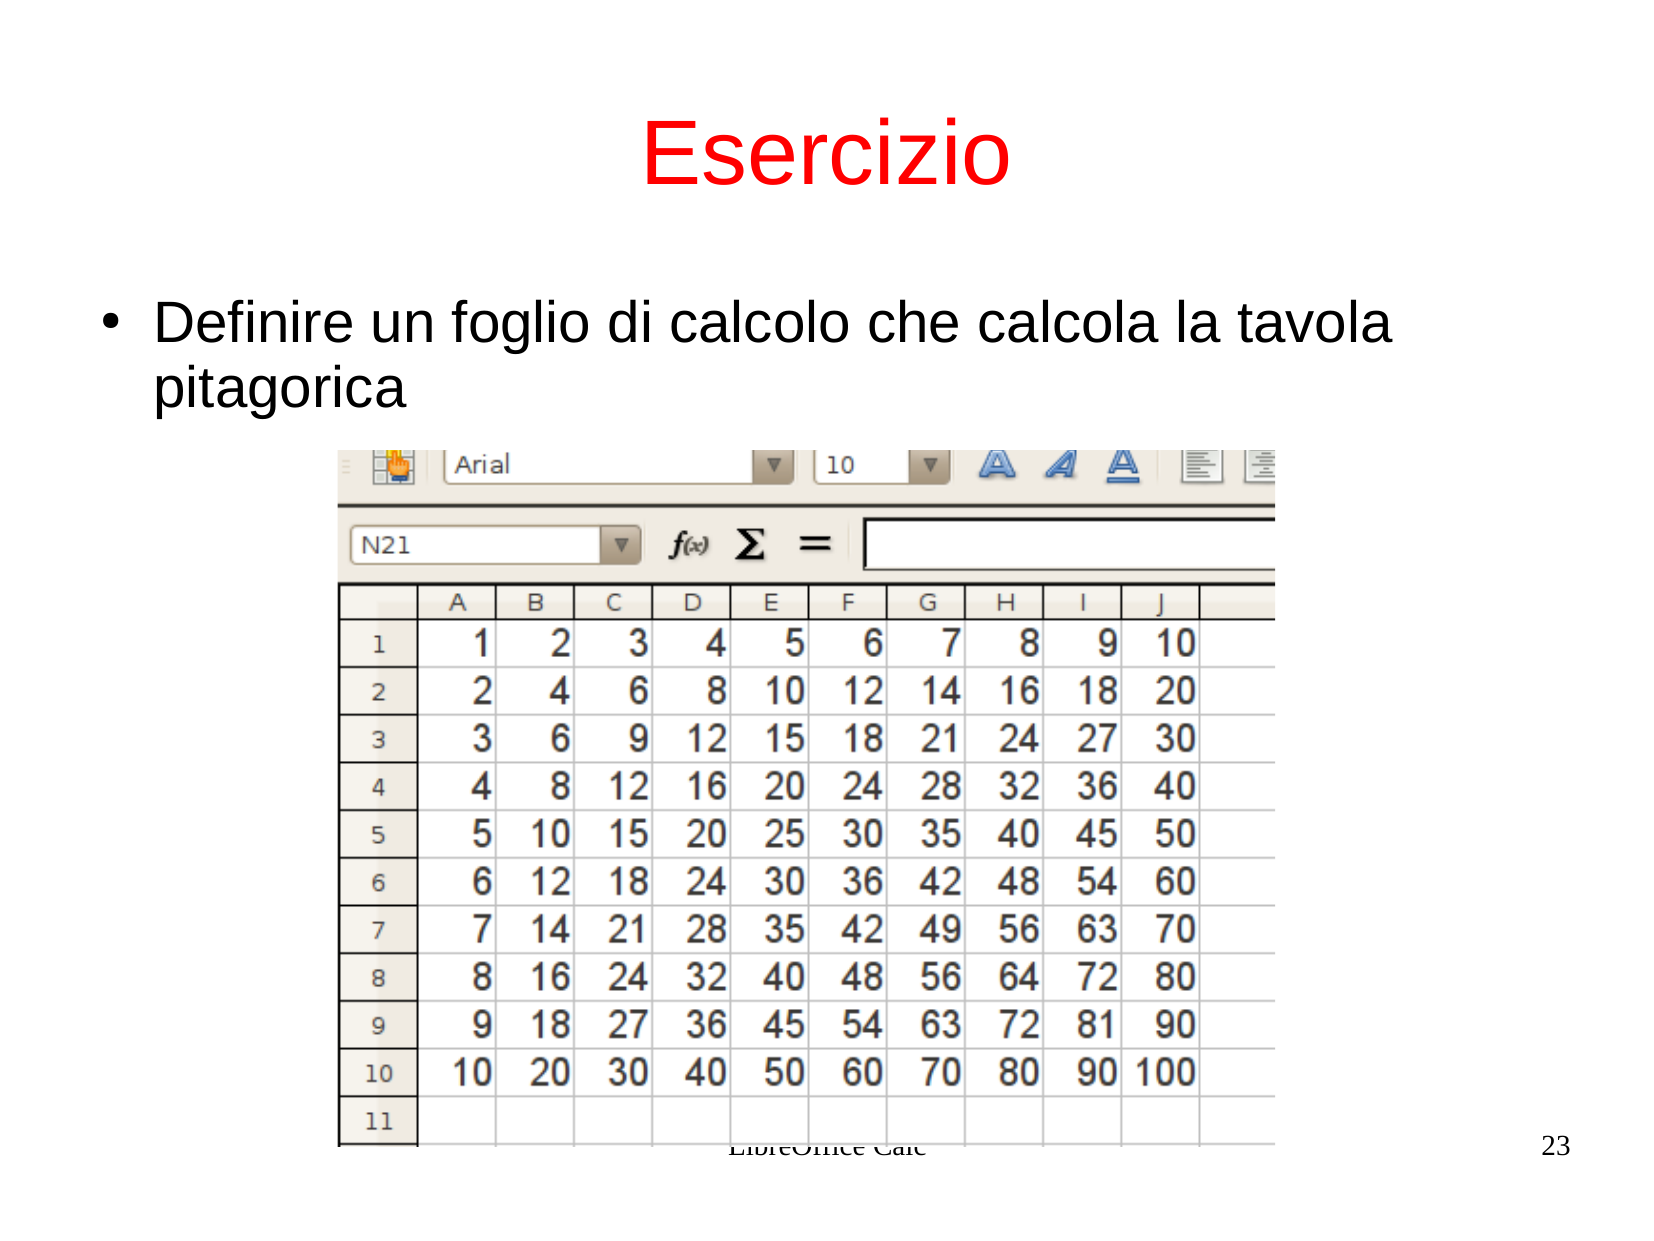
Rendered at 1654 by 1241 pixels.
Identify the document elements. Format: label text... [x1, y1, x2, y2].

list Definire un foglio di calcolo che calcola la tavola pitagorica [82, 290, 1571, 1109]
picture [337, 450, 1276, 1147]
title Esercizio [82, 49, 1571, 257]
